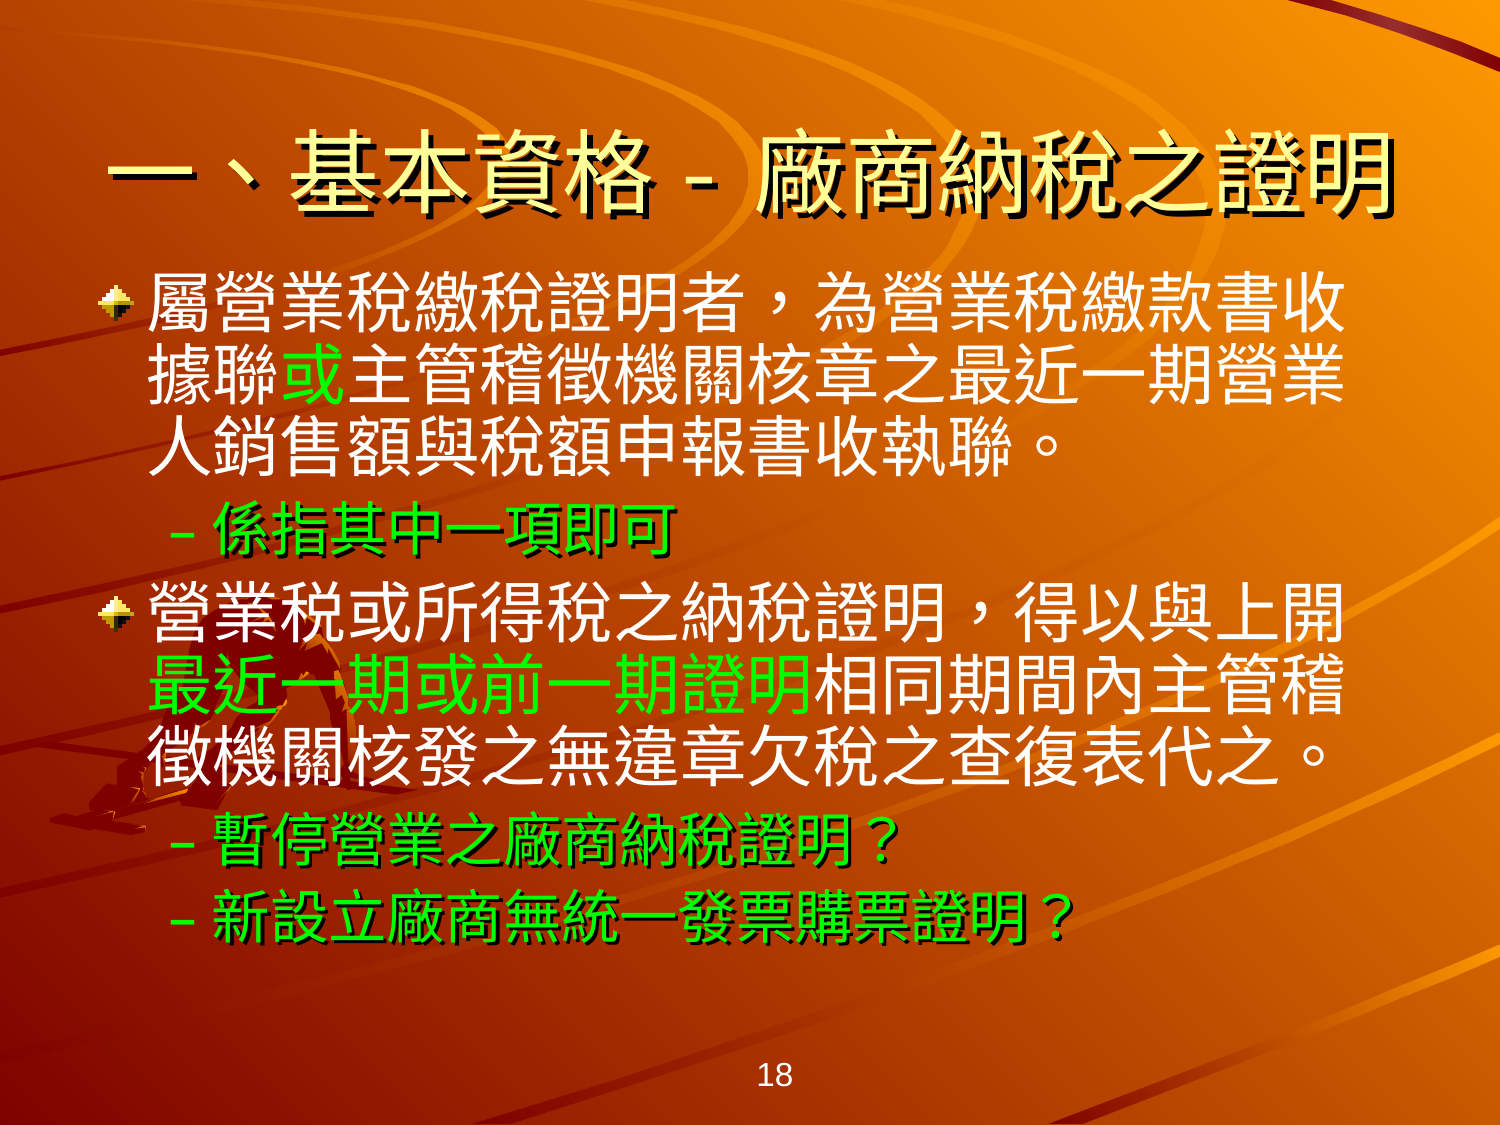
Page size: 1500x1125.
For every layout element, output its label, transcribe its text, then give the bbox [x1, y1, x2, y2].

text_box <編號> [537, 1023, 1013, 1102]
list 屬營業稅繳稅證明者，為營業稅繳款書收據聯或主管稽徵機關核章之最近一期營業人銷售額與稅額申報書收執聯。 係指其中一項即可 營業税或所得稅之納稅證明，得以與上開最近一期或前一期證明相同期間內主管稽徵機關核發之無違章欠稅之查復表代之。 暫停營業之廠商納稅證明？ 新設立廠商無統一發票購票證明？ [75, 262, 1426, 1006]
title 一、基本資格-廠商納稅之證明 [75, 25, 1426, 233]
